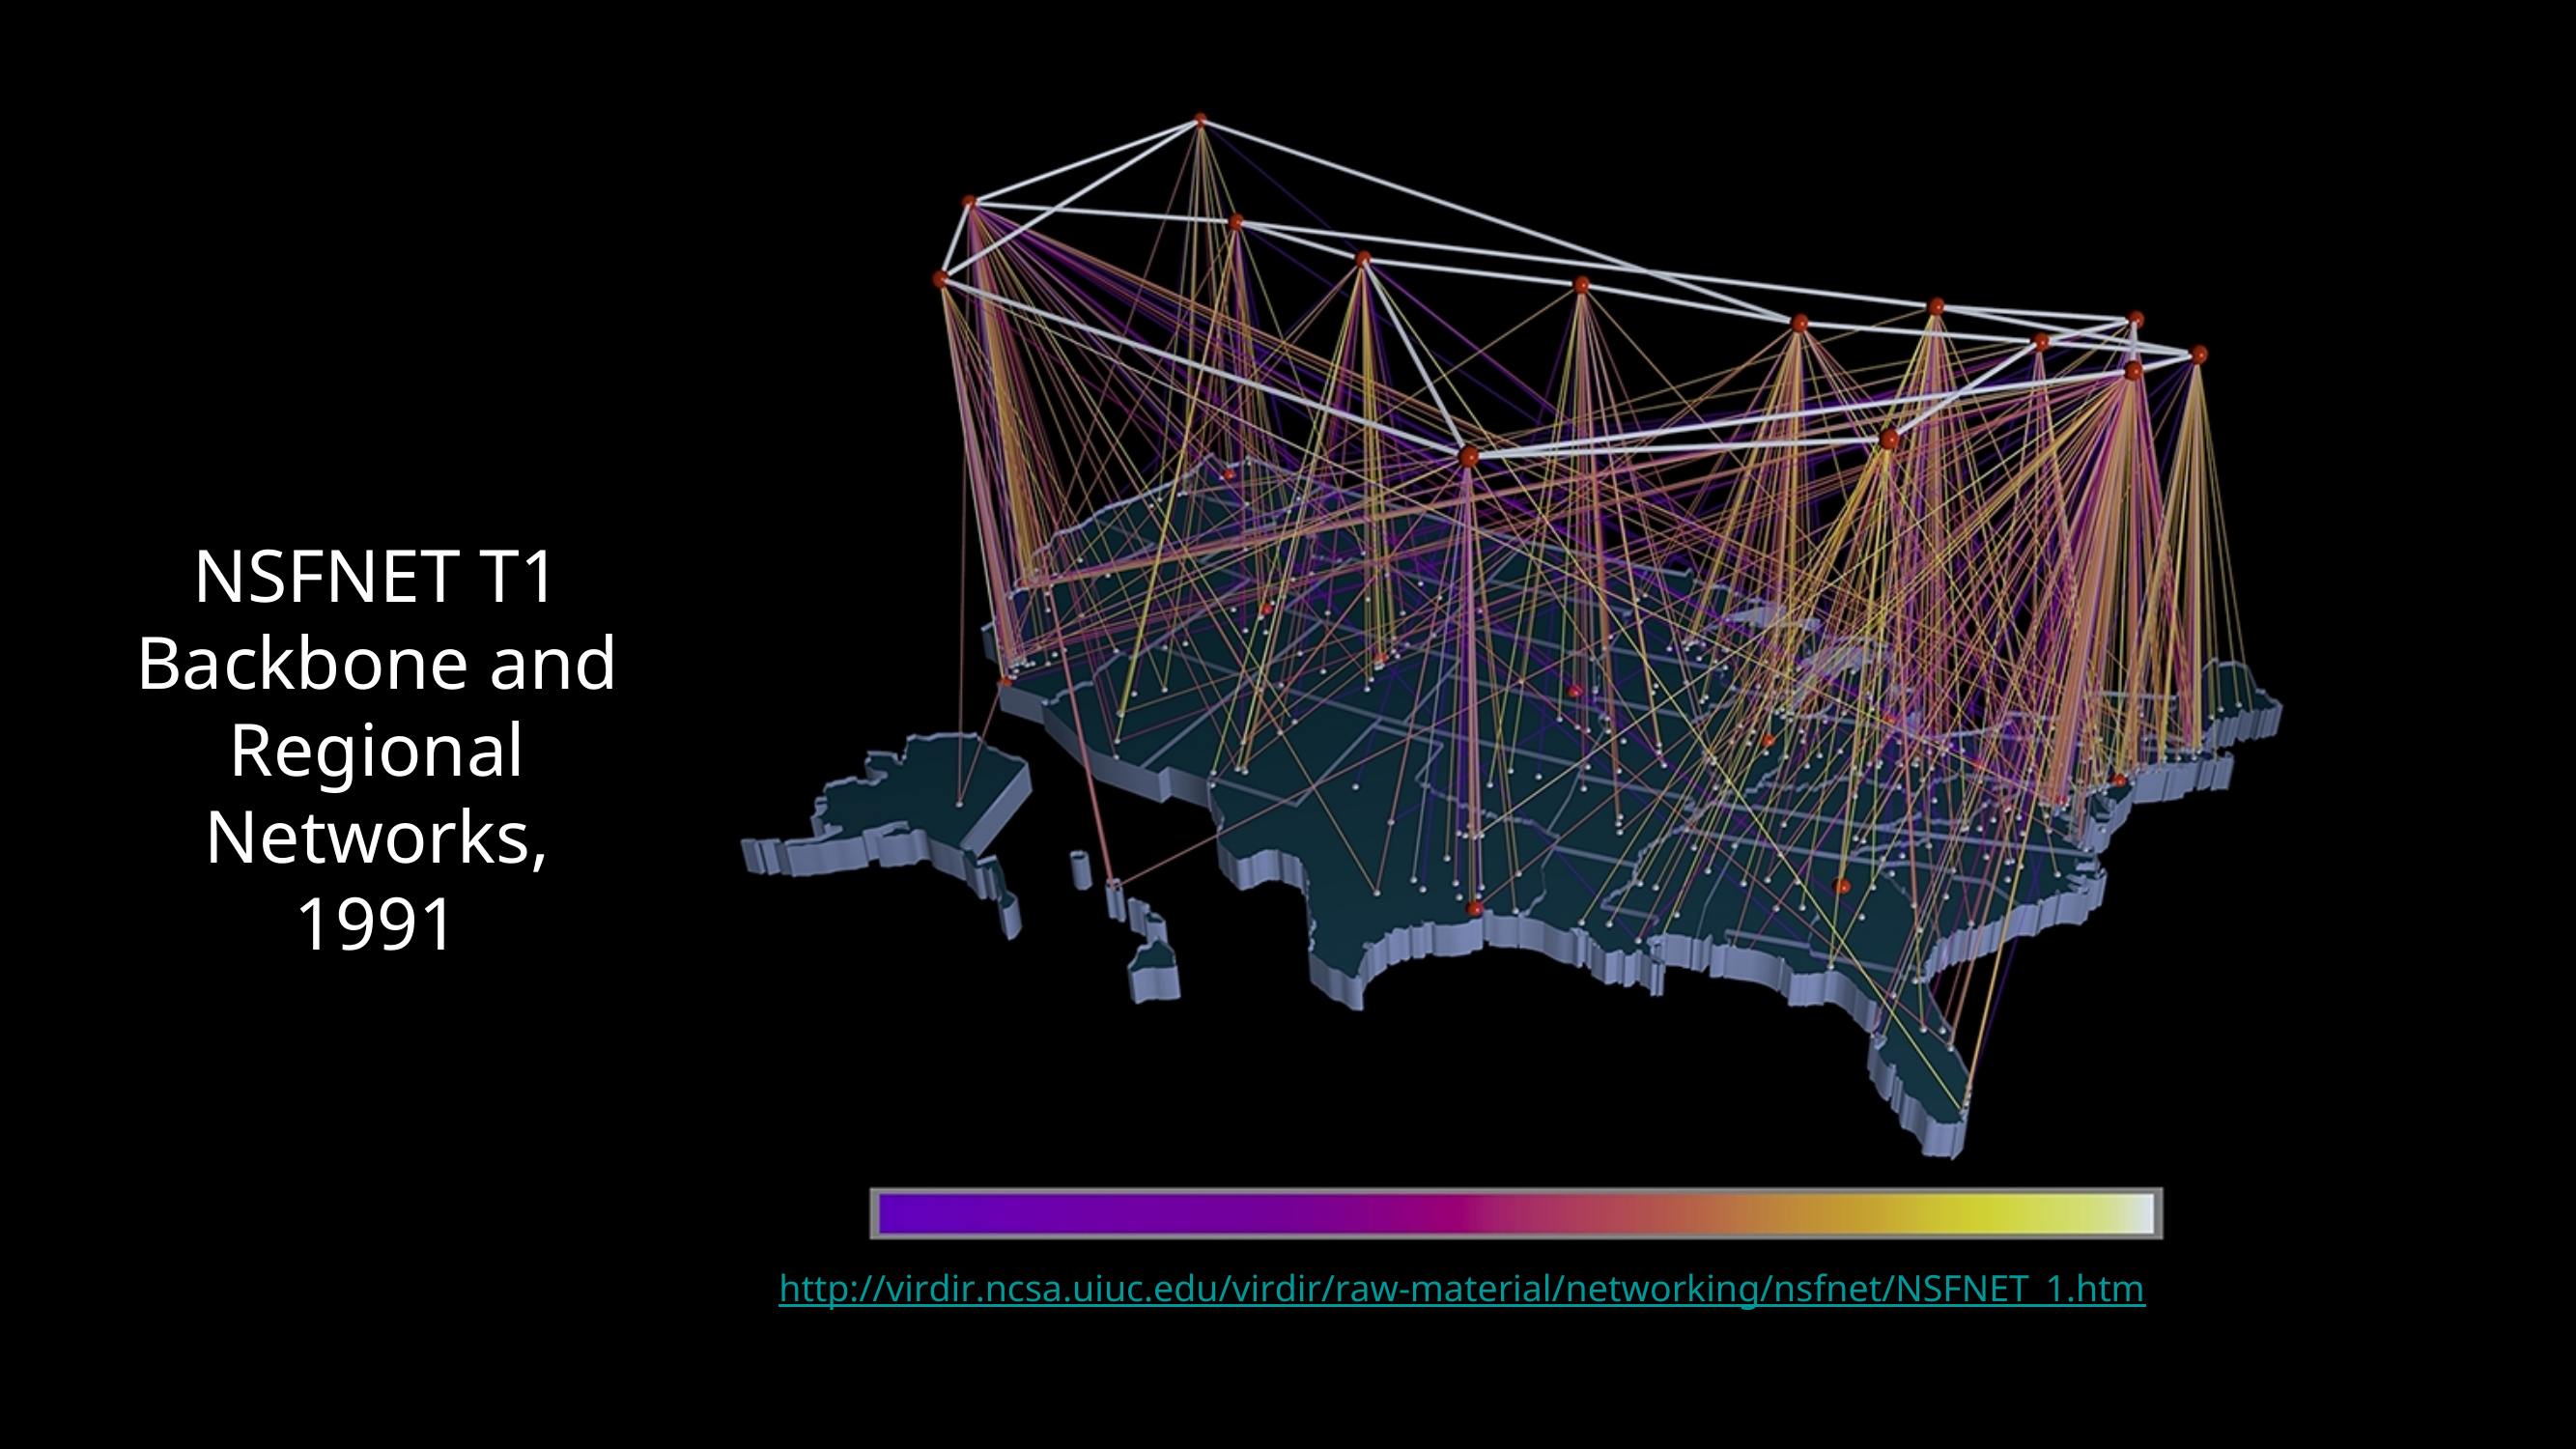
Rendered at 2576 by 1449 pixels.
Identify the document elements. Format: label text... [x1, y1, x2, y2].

picture [649, 2, 2385, 1335]
text_box http://virdir.ncsa.uiuc.edu/virdir/raw-material/networking/nsfnet/NSFNET_1.htm [778, 1264, 2156, 1315]
text_box NSFNET T1 Backbone and Regional Networks, 1991 [112, 574, 642, 922]
